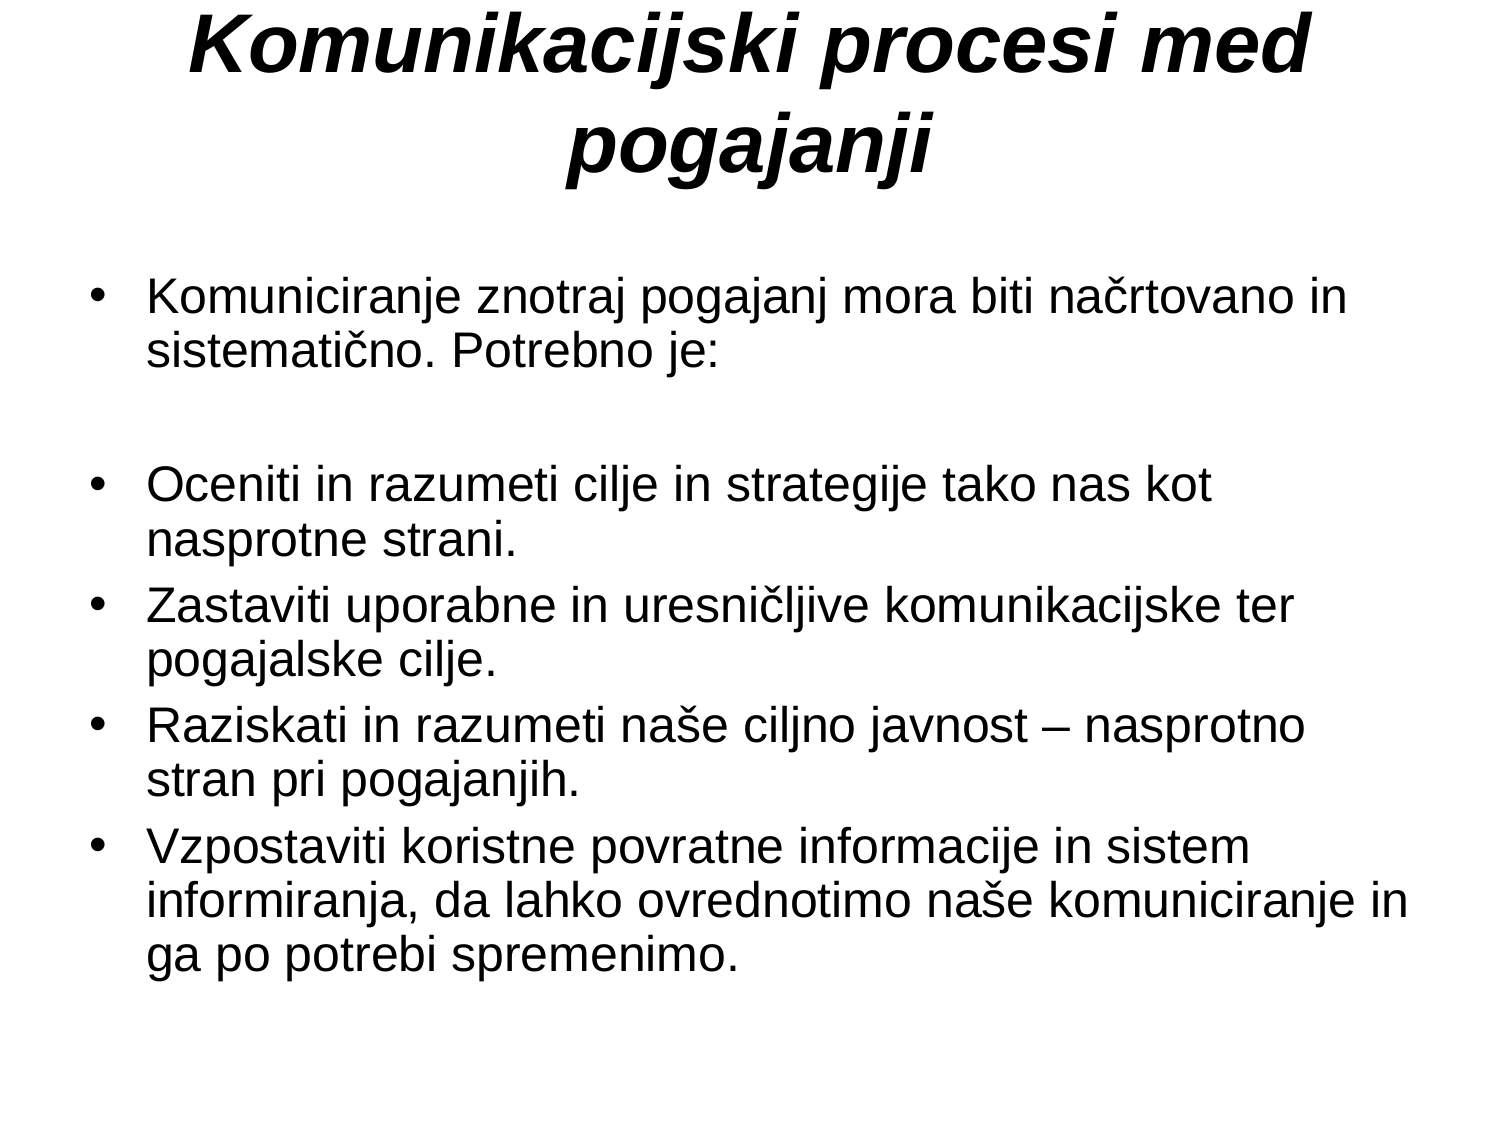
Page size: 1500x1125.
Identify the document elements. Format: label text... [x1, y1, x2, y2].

title Komunikacijski procesi med pogajanji [75, 0, 1426, 262]
list Komuniciranje znotraj pogajanj mora biti načrtovano in sistematično. Potrebno je: Oceniti in razumeti cilje in strategije tako nas kot nasprotne strani. Zastaviti uporabne in uresničljive komunikacijske ter pogajalske cilje. Raziskati in razumeti naše ciljno javnost – nasprotno stran pri pogajanjih. Vzpostaviti koristne povratne informacije in sistem informiranja, da lahko ovrednotimo naše komuniciranje in ga po potrebi spremenimo. [75, 262, 1426, 1006]
